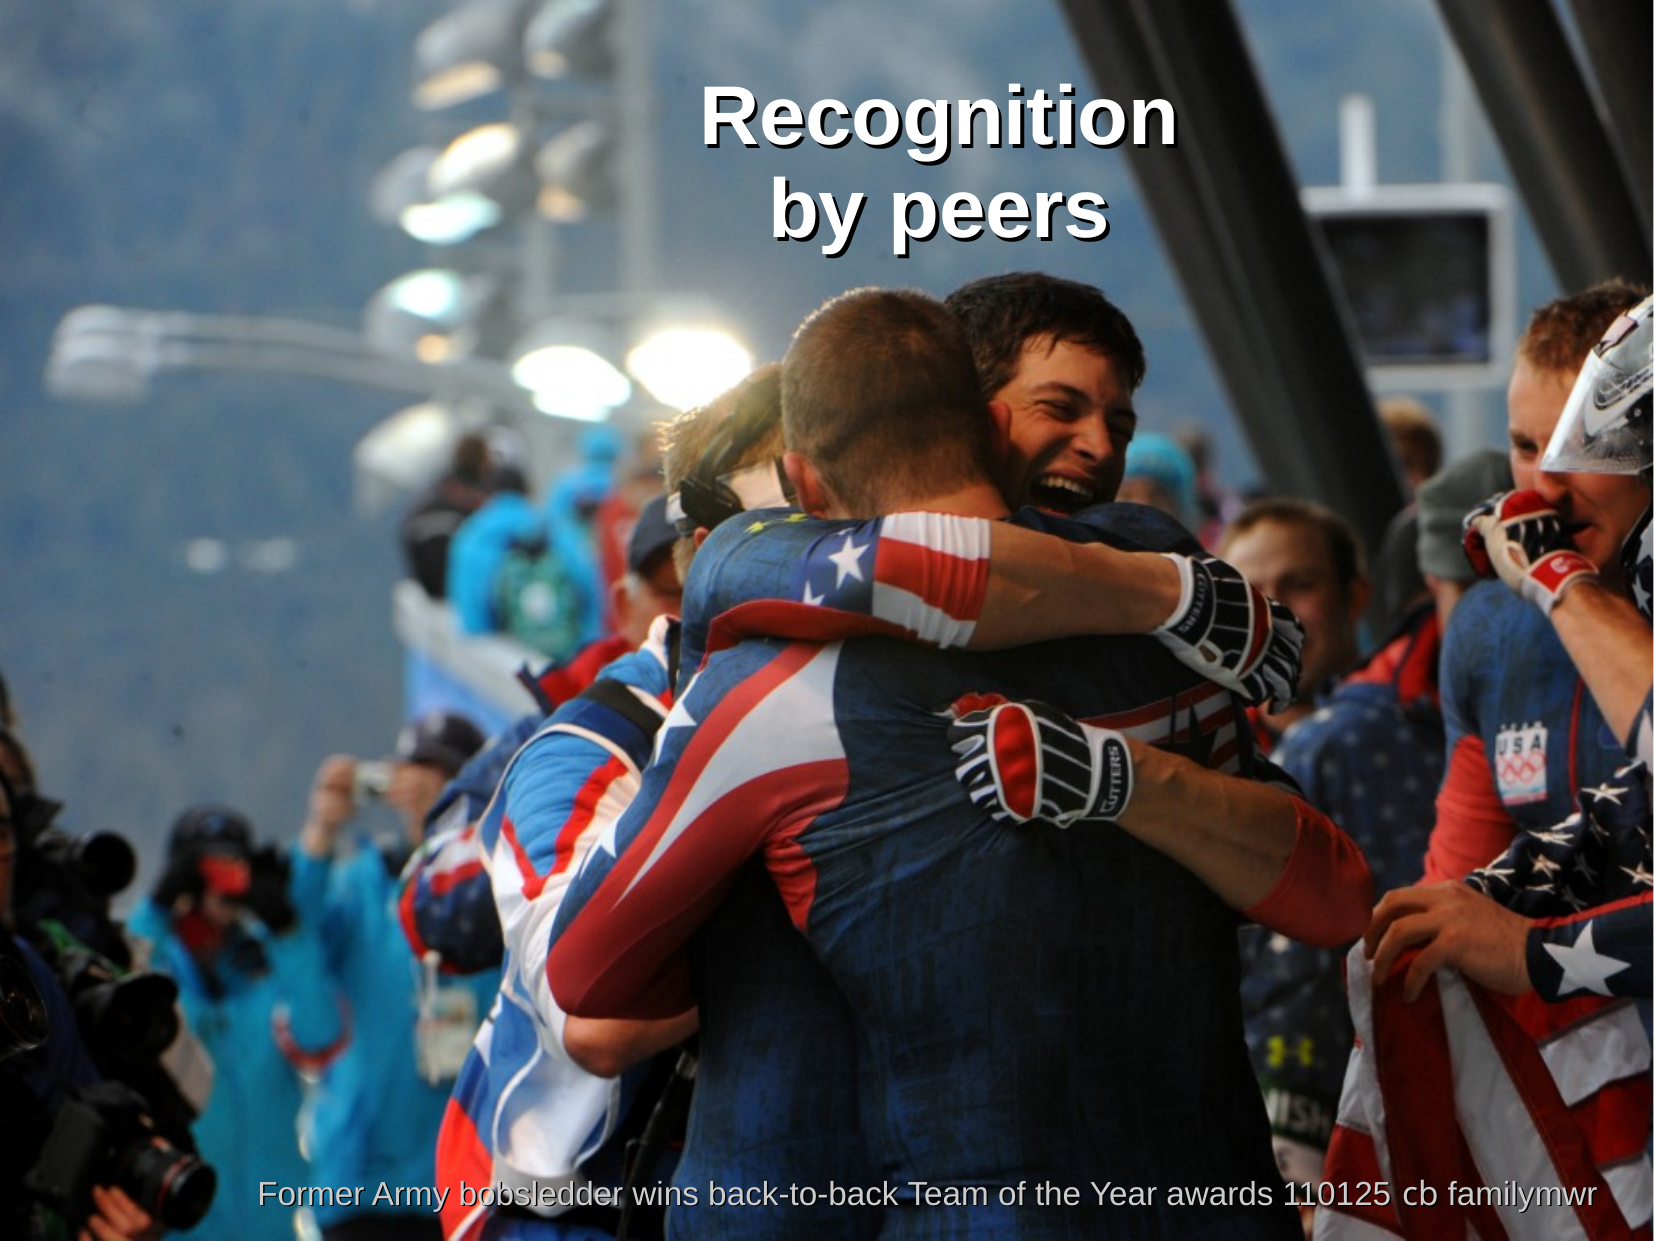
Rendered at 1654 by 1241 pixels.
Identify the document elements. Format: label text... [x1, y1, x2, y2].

text_box Former Army bobsledder wins back-to-back Team of the Year awards 110125 cb familymwr [37, 1162, 1613, 1215]
picture [0, 0, 1654, 1241]
text_box Recognition by peers [641, 61, 1238, 263]
